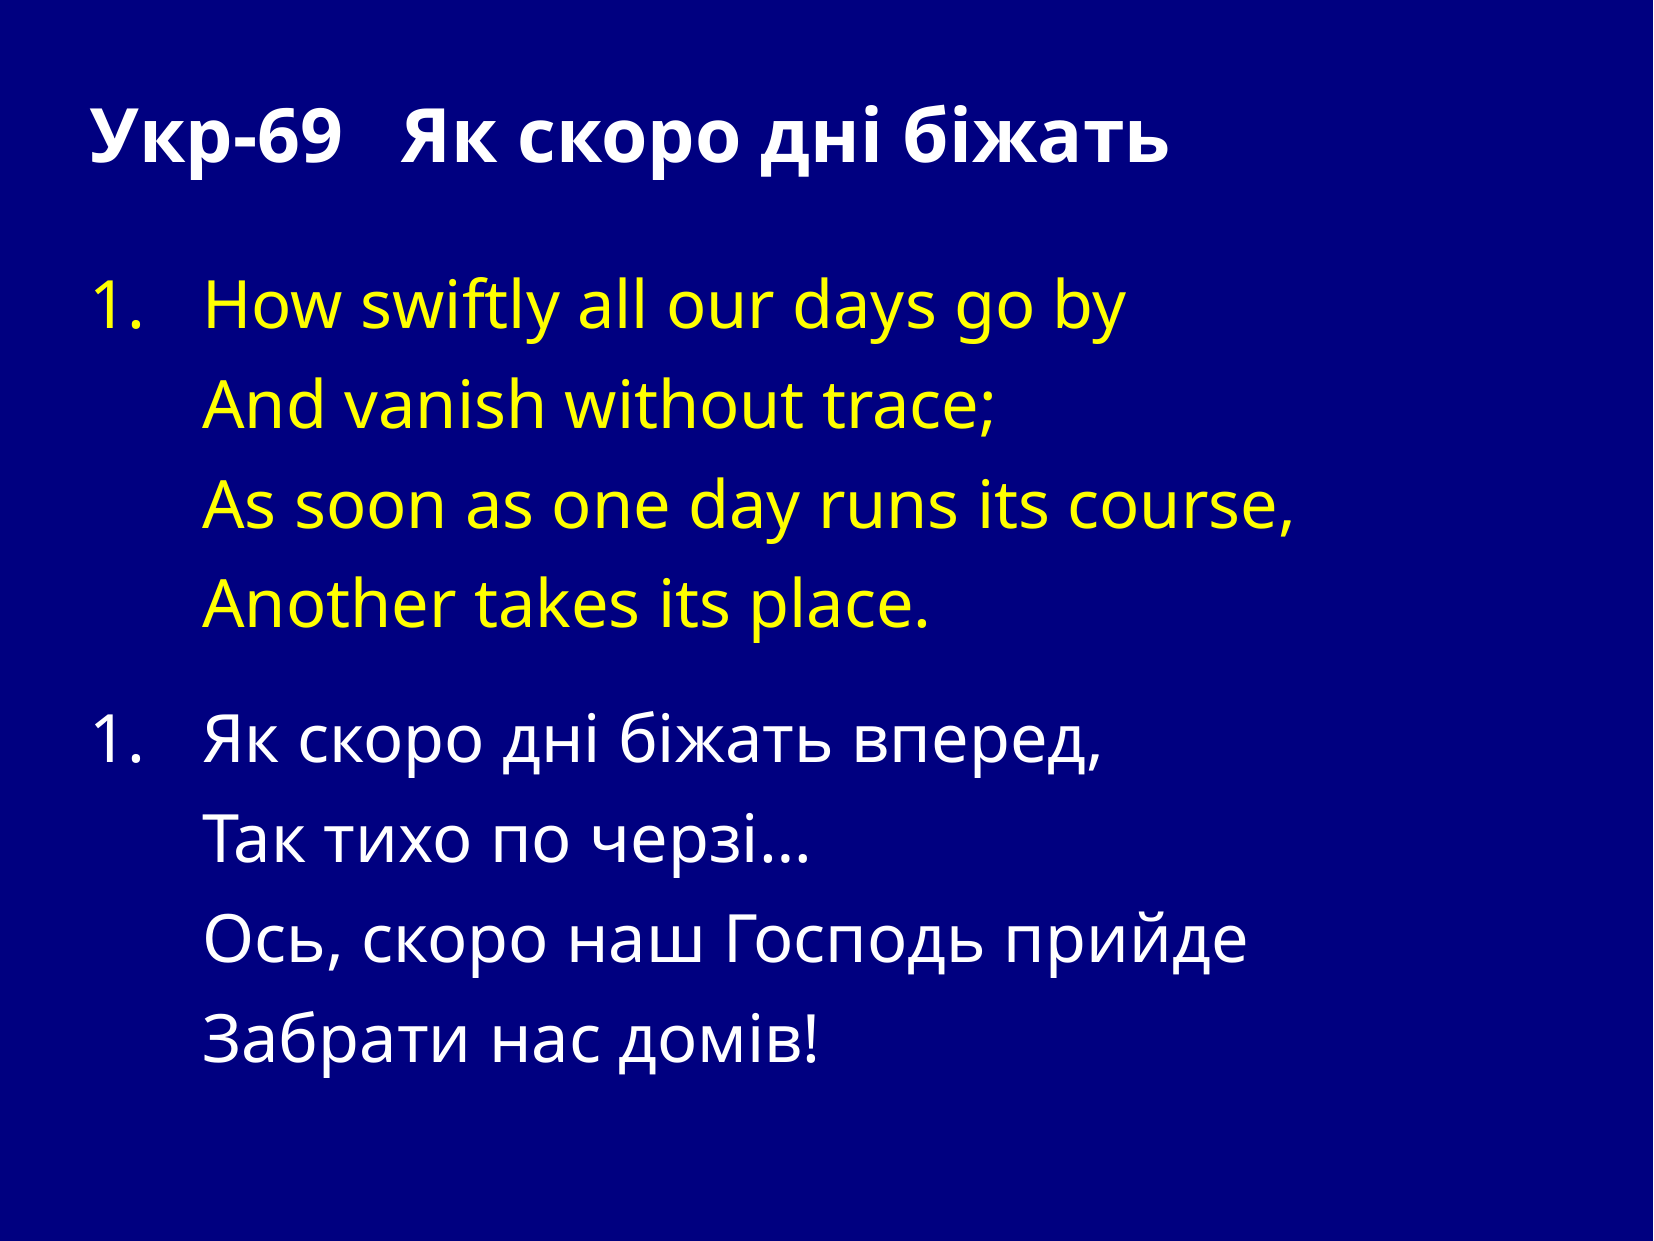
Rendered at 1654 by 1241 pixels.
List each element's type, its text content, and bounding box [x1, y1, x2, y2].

text_box Укр-69 Як скоро дні біжать [75, 75, 1576, 188]
text_box 1. How swiftly all our days go by And vanish without trace; As soon as one day runs its course, Another takes its place. [75, 188, 1576, 638]
text_box 1. Як скоро дні біжать вперед, Так тихо по черзі… Ось, скоро наш Господь прийде Забрати нас домів! [75, 675, 1576, 1163]
